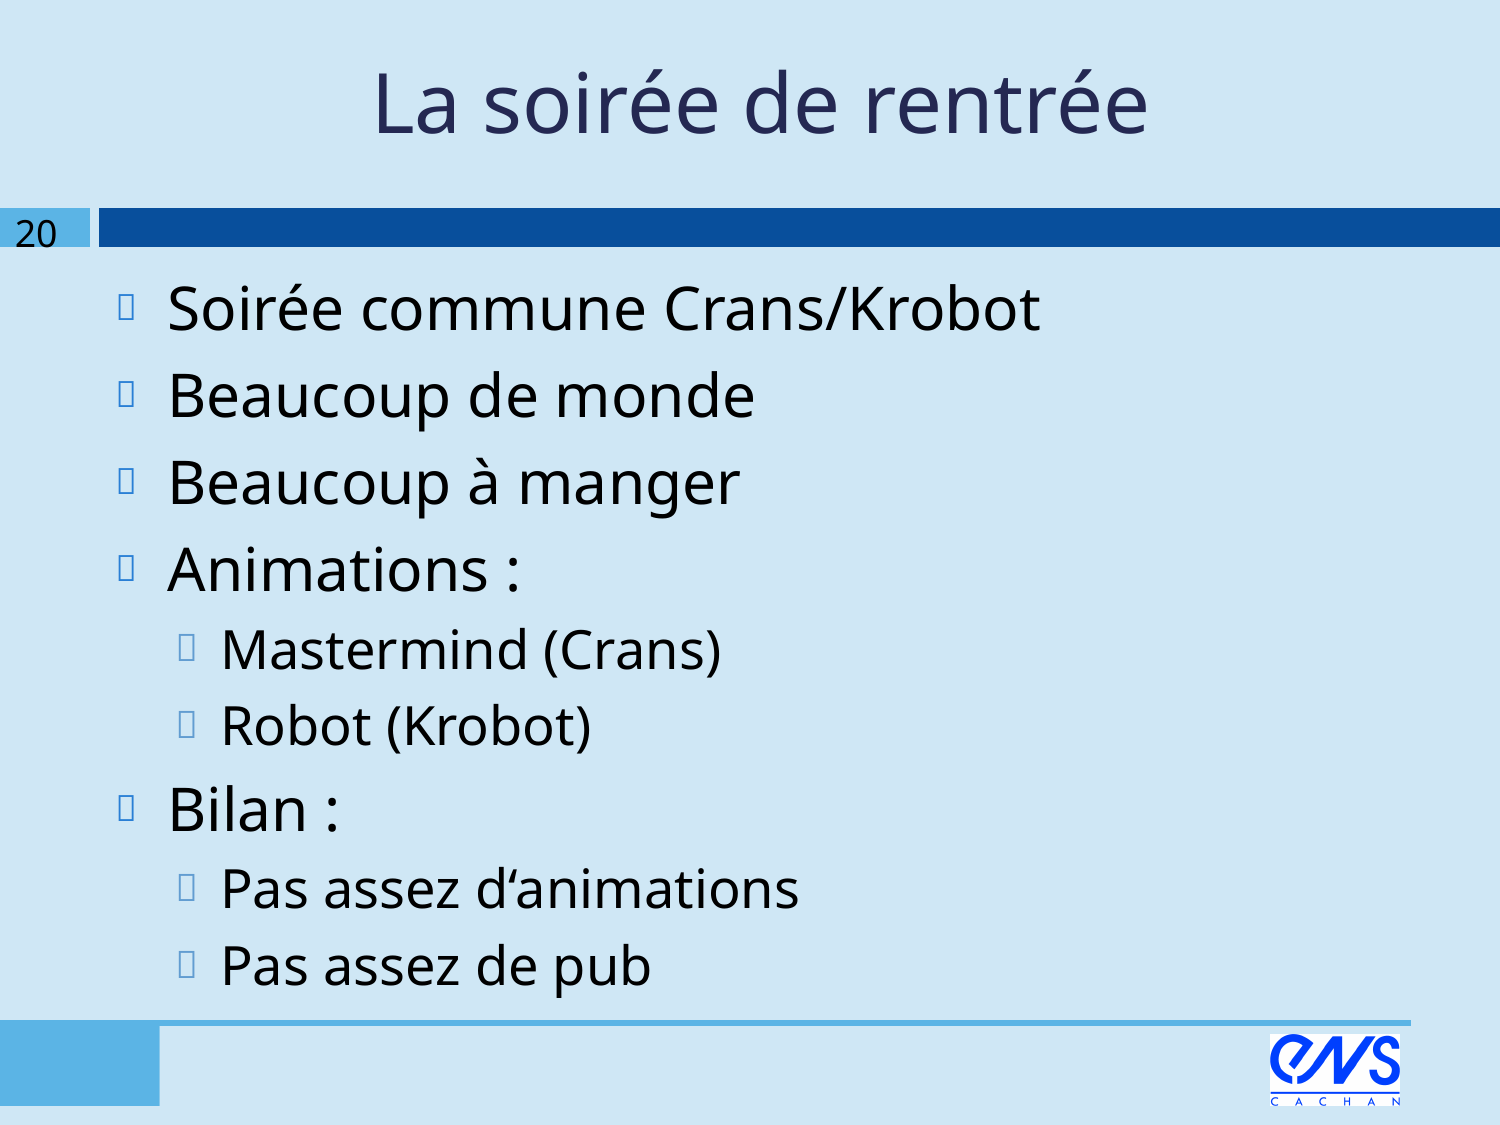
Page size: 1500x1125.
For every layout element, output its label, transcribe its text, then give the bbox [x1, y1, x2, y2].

title La soirée de rentrée [106, 42, 1438, 212]
picture [0, 243, 17, 247]
slide_number <numéro> [0, 202, 88, 243]
picture [51, 208, 1500, 247]
picture [1270, 1034, 1400, 1106]
list Soirée commune Crans/Krobot Beaucoup de monde Beaucoup à manger Animations : Mastermind (Crans) Robot (Krobot) Bilan : Pas assez d‘animations Pas assez de pub [100, 262, 1438, 1000]
picture [20, 243, 43, 247]
